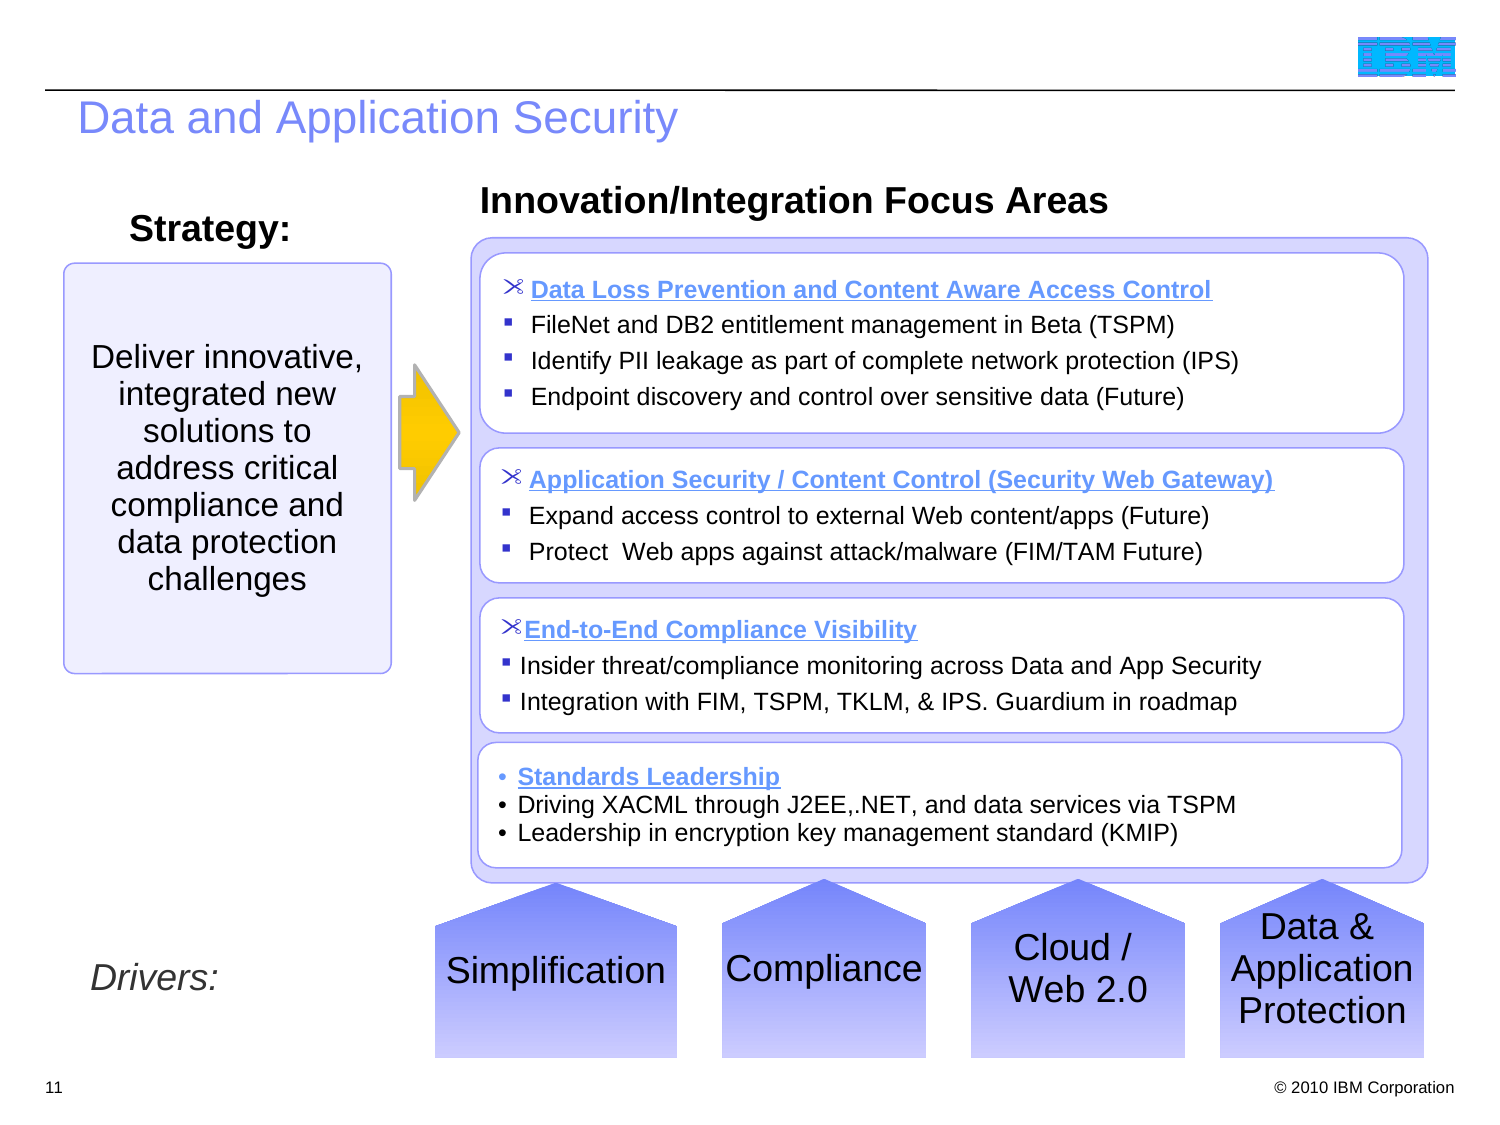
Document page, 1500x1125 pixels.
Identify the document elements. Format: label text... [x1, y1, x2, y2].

text_box Innovation/Integration Focus Areas [464, 172, 1135, 233]
text_box Data Loss Prevention and Content Aware Access Control FileNet and DB2 entitlement management in Beta (TSPM) Identify PII leakage as part of complete network protection (IPS) Endpoint discovery and control over sensitive data (Future) [479, 252, 1404, 434]
text_box End-to-End Compliance Visibility Insider threat/compliance monitoring across Data and App Security Integration with FIM, TSPM, TKLM, & IPS. Guardium in roadmap [479, 597, 1404, 733]
text_box Cloud / Web 2.0 [971, 878, 1185, 1058]
text_box Drivers: [75, 948, 235, 1009]
text_box Application Security / Content Control (Security Web Gateway) Expand access control to external Web content/apps (Future) Protect Web apps against attack/malware (FIM/TAM Future) [479, 447, 1404, 583]
text_box Compliance [722, 878, 926, 1058]
text_box Simplification [434, 882, 677, 1058]
text_box Data & Application Protection [1220, 878, 1424, 1058]
text_box [399, 364, 460, 501]
text_box Deliver innovative, integrated new solutions to address critical compliance and data protection challenges [63, 263, 392, 674]
title Data and Application Security [62, 72, 1350, 166]
text_box [471, 237, 1428, 883]
text_box Standards Leadership Driving XACML through J2EE,.NET, and data services via TSPM Leadership in encryption key management standard (KMIP) [477, 742, 1402, 868]
text_box Strategy: [113, 200, 307, 261]
